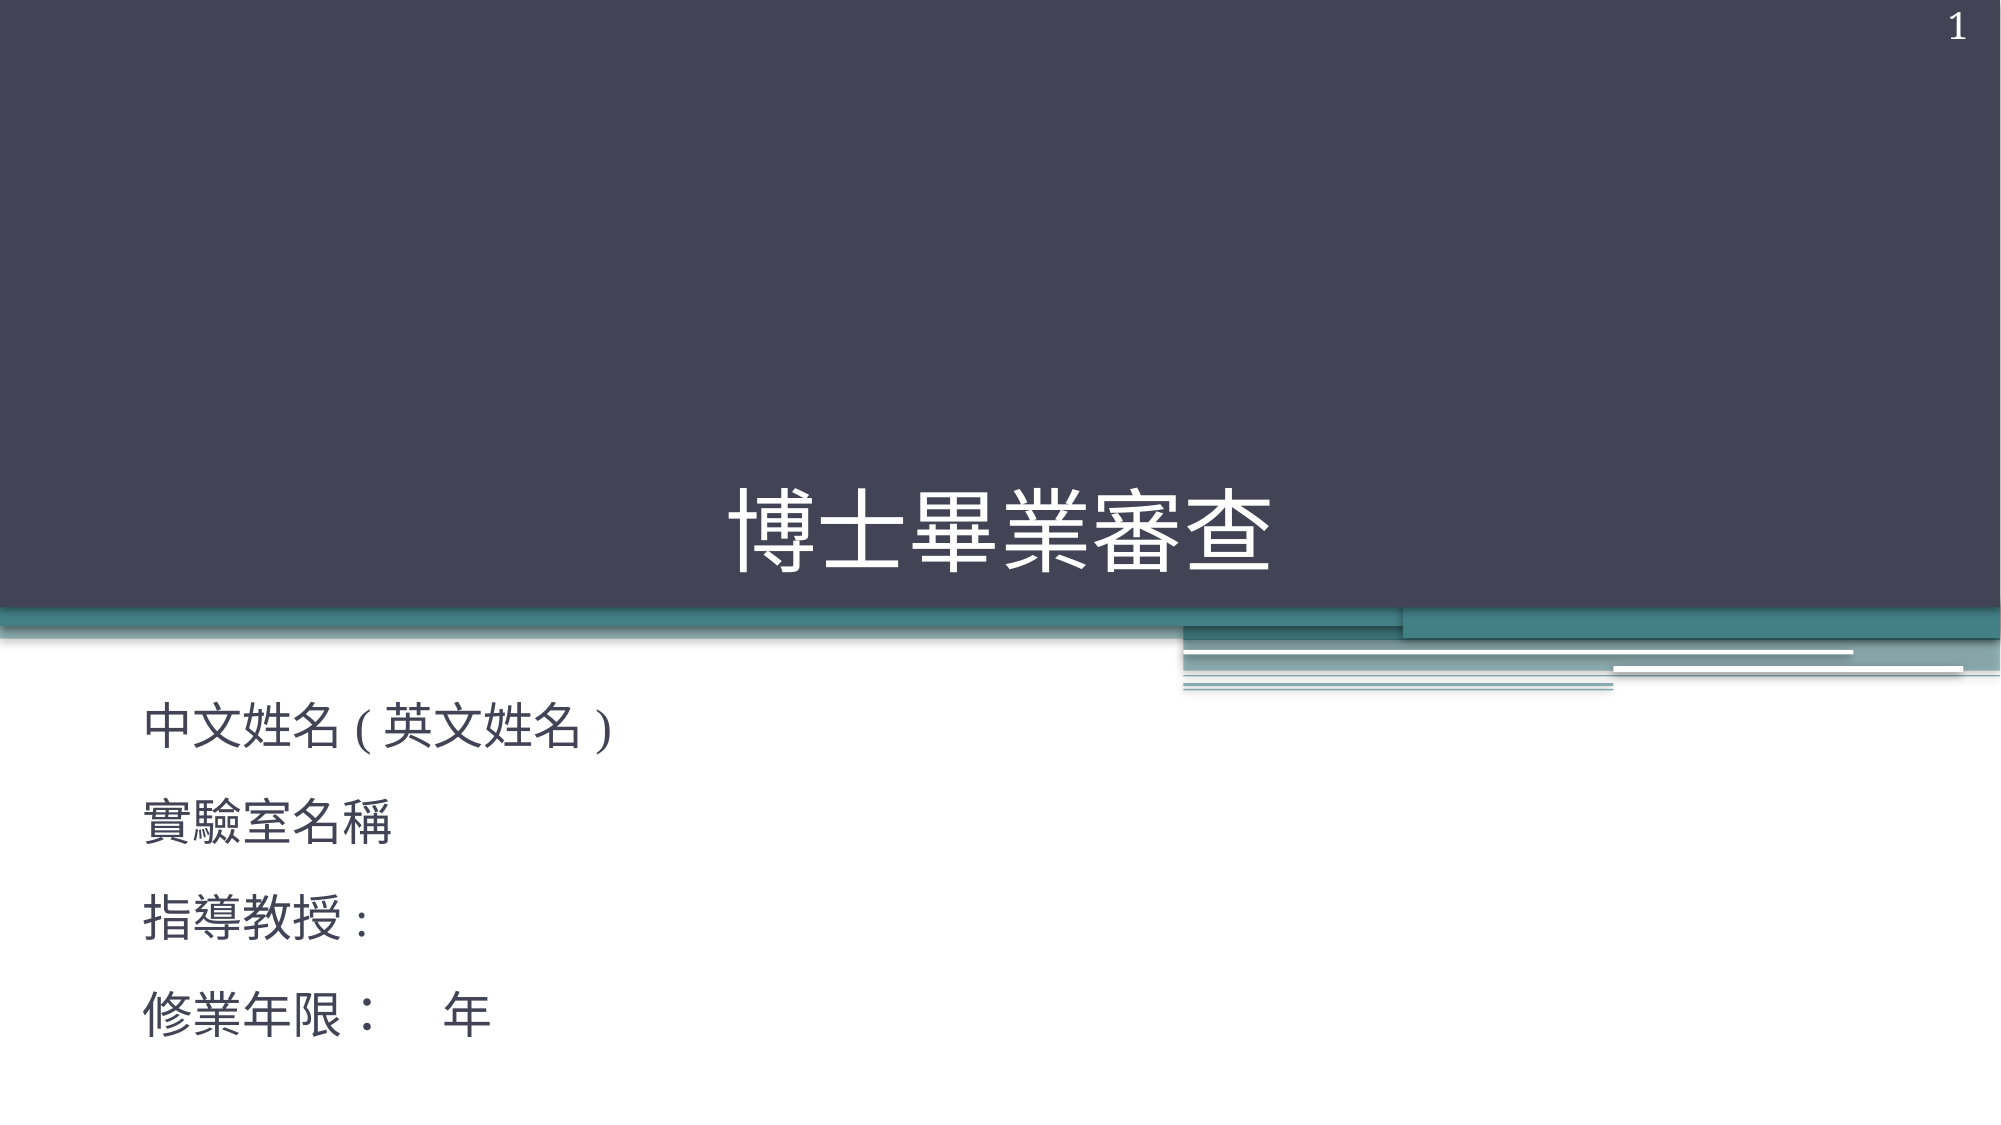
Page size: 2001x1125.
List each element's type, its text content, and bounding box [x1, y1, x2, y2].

title 博士畢業審查 [0, 246, 2000, 592]
subtitle 中文姓名(英文姓名) 實驗室名稱 指導教授: 修業年限： 年 [117, 656, 1201, 1106]
